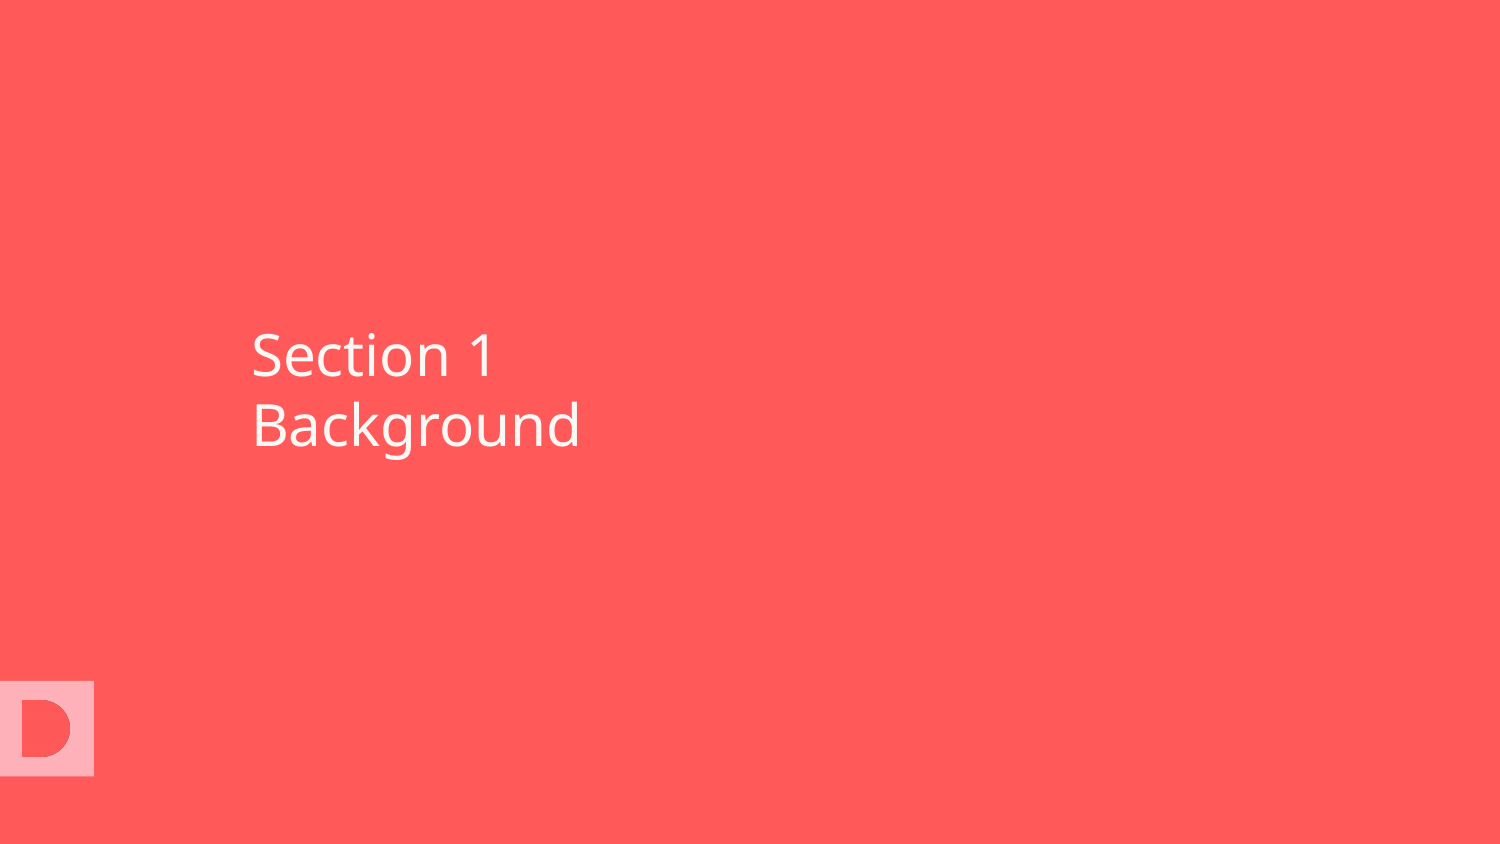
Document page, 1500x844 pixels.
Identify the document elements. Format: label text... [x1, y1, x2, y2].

title Section 1 Background [236, 0, 1174, 777]
picture [22, 700, 70, 757]
